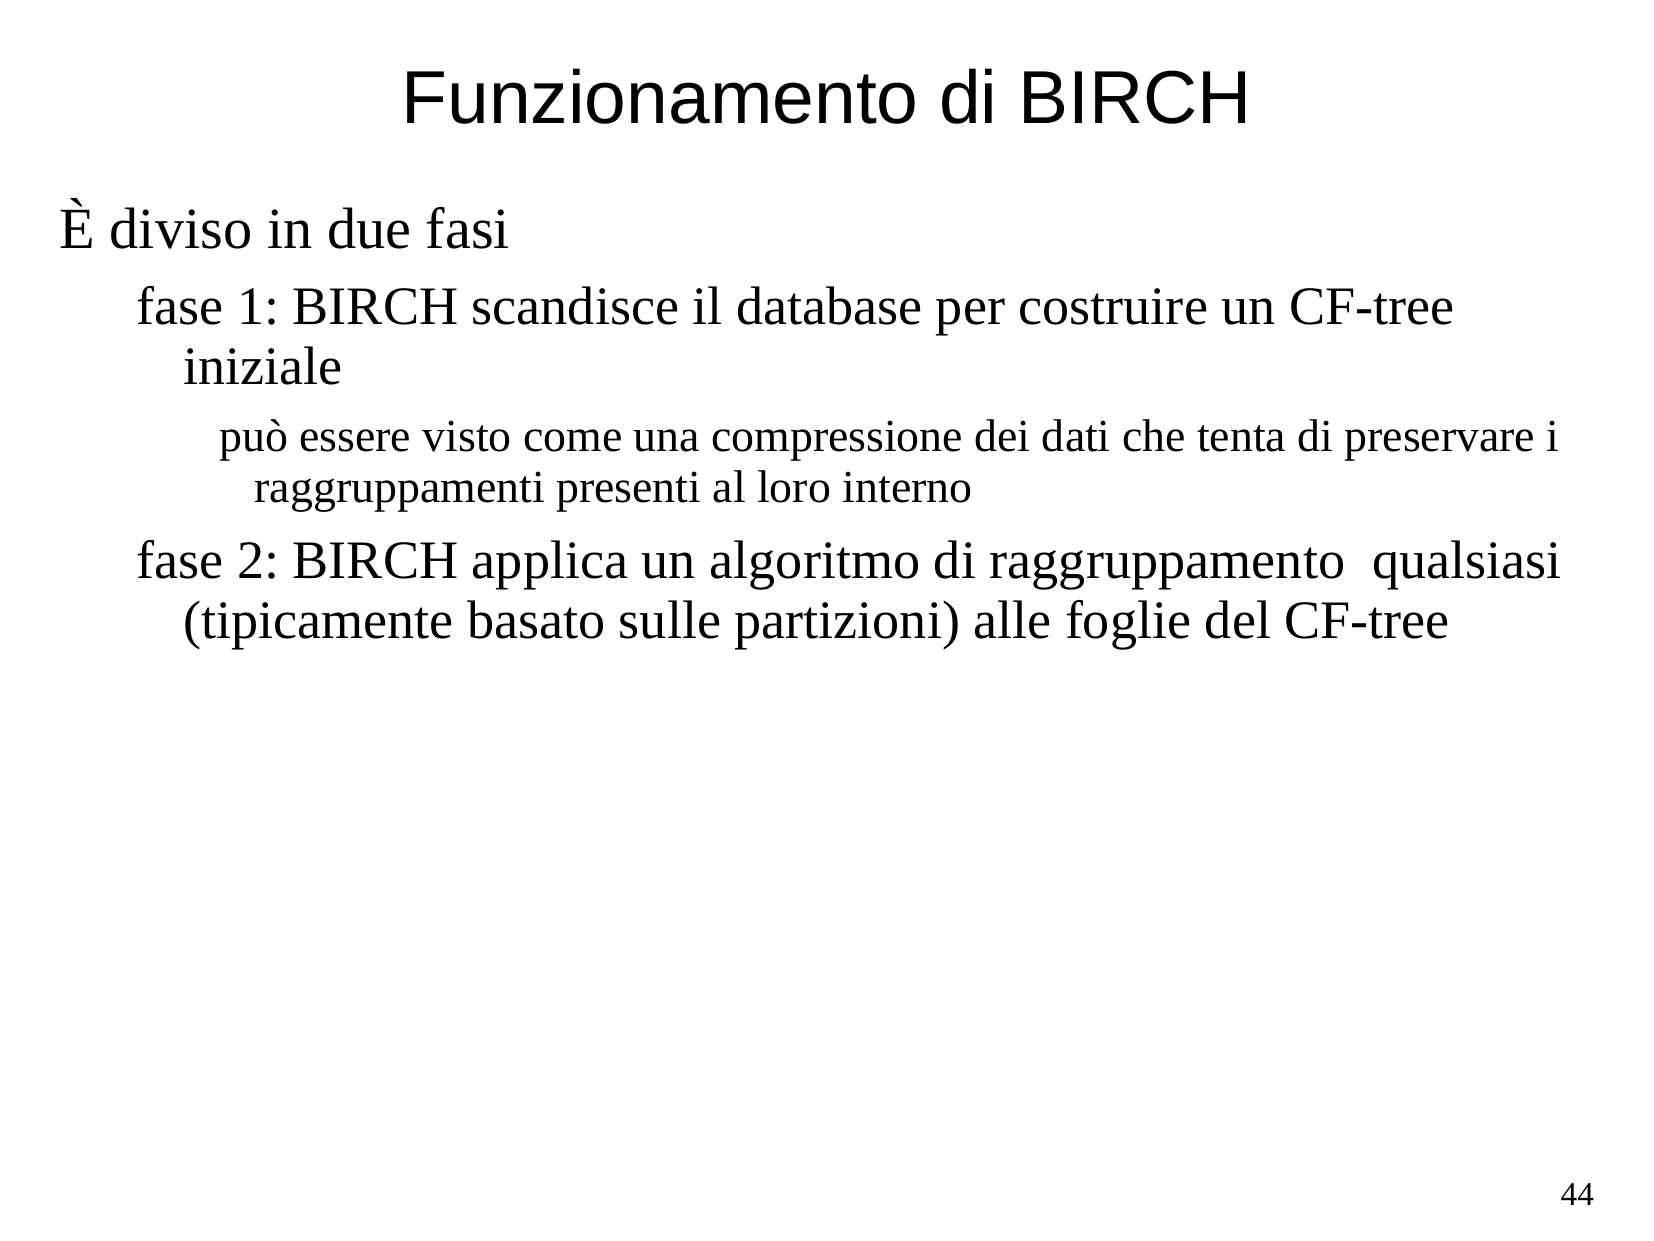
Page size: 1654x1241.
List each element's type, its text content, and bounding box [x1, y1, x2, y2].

title Funzionamento di BIRCH [37, 30, 1617, 166]
list È diviso in due fasi fase 1: BIRCH scandisce il database per costruire un CF-tree iniziale può essere visto come una compressione dei dati che tenta di preservare i raggruppamenti presenti al loro interno fase 2: BIRCH applica un algoritmo di raggruppamento qualsiasi (tipicamente basato sulle partizioni) alle foglie del CF-tree [42, 196, 1612, 1187]
